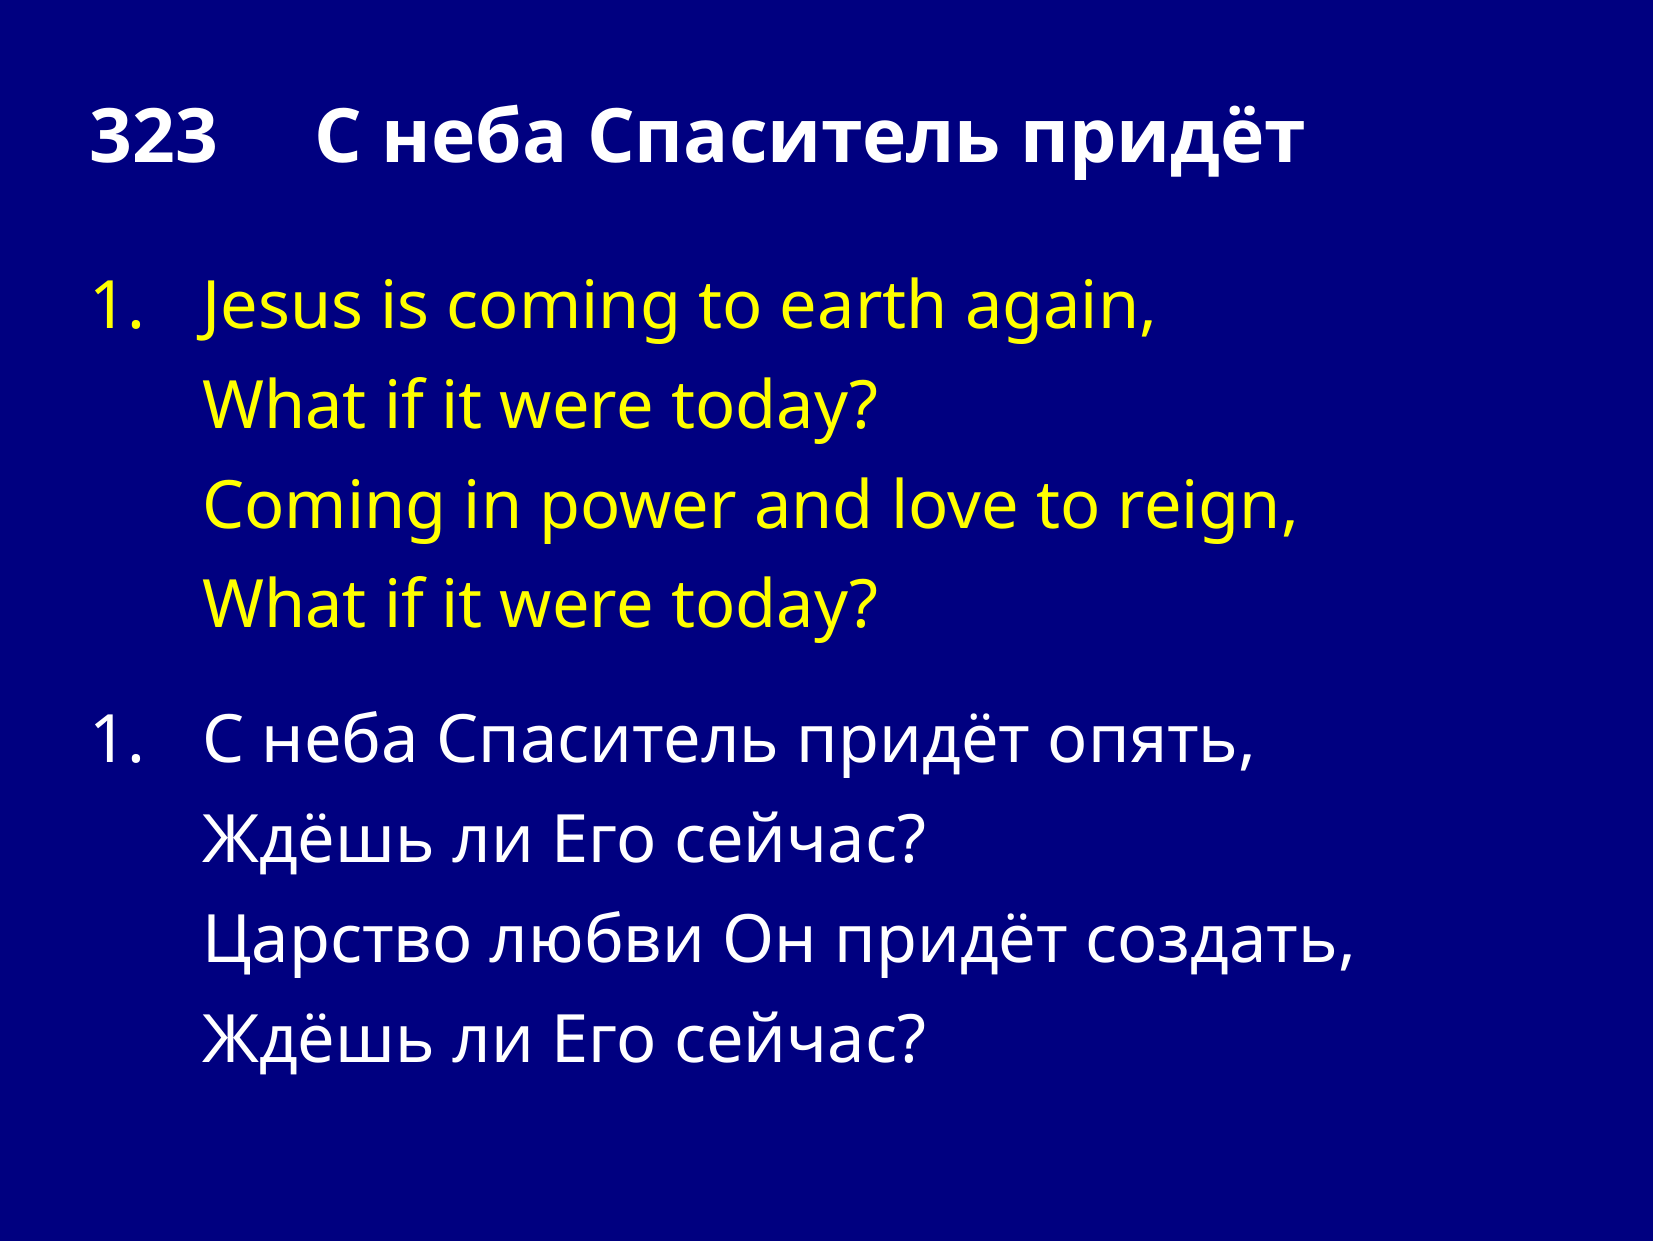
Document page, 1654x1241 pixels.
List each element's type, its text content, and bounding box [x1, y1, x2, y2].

text_box 323 С неба Спаситель придёт [75, 75, 1576, 188]
text_box 1. С неба Спаситель придёт опять, Ждёшь ли Его сейчас? Царство любви Он придёт создать, Ждёшь ли Его сейчас? [75, 675, 1576, 1163]
text_box 1. Jesus is coming to earth again, What if it were today? Coming in power and love to reign, What if it were today? [75, 188, 1576, 638]
